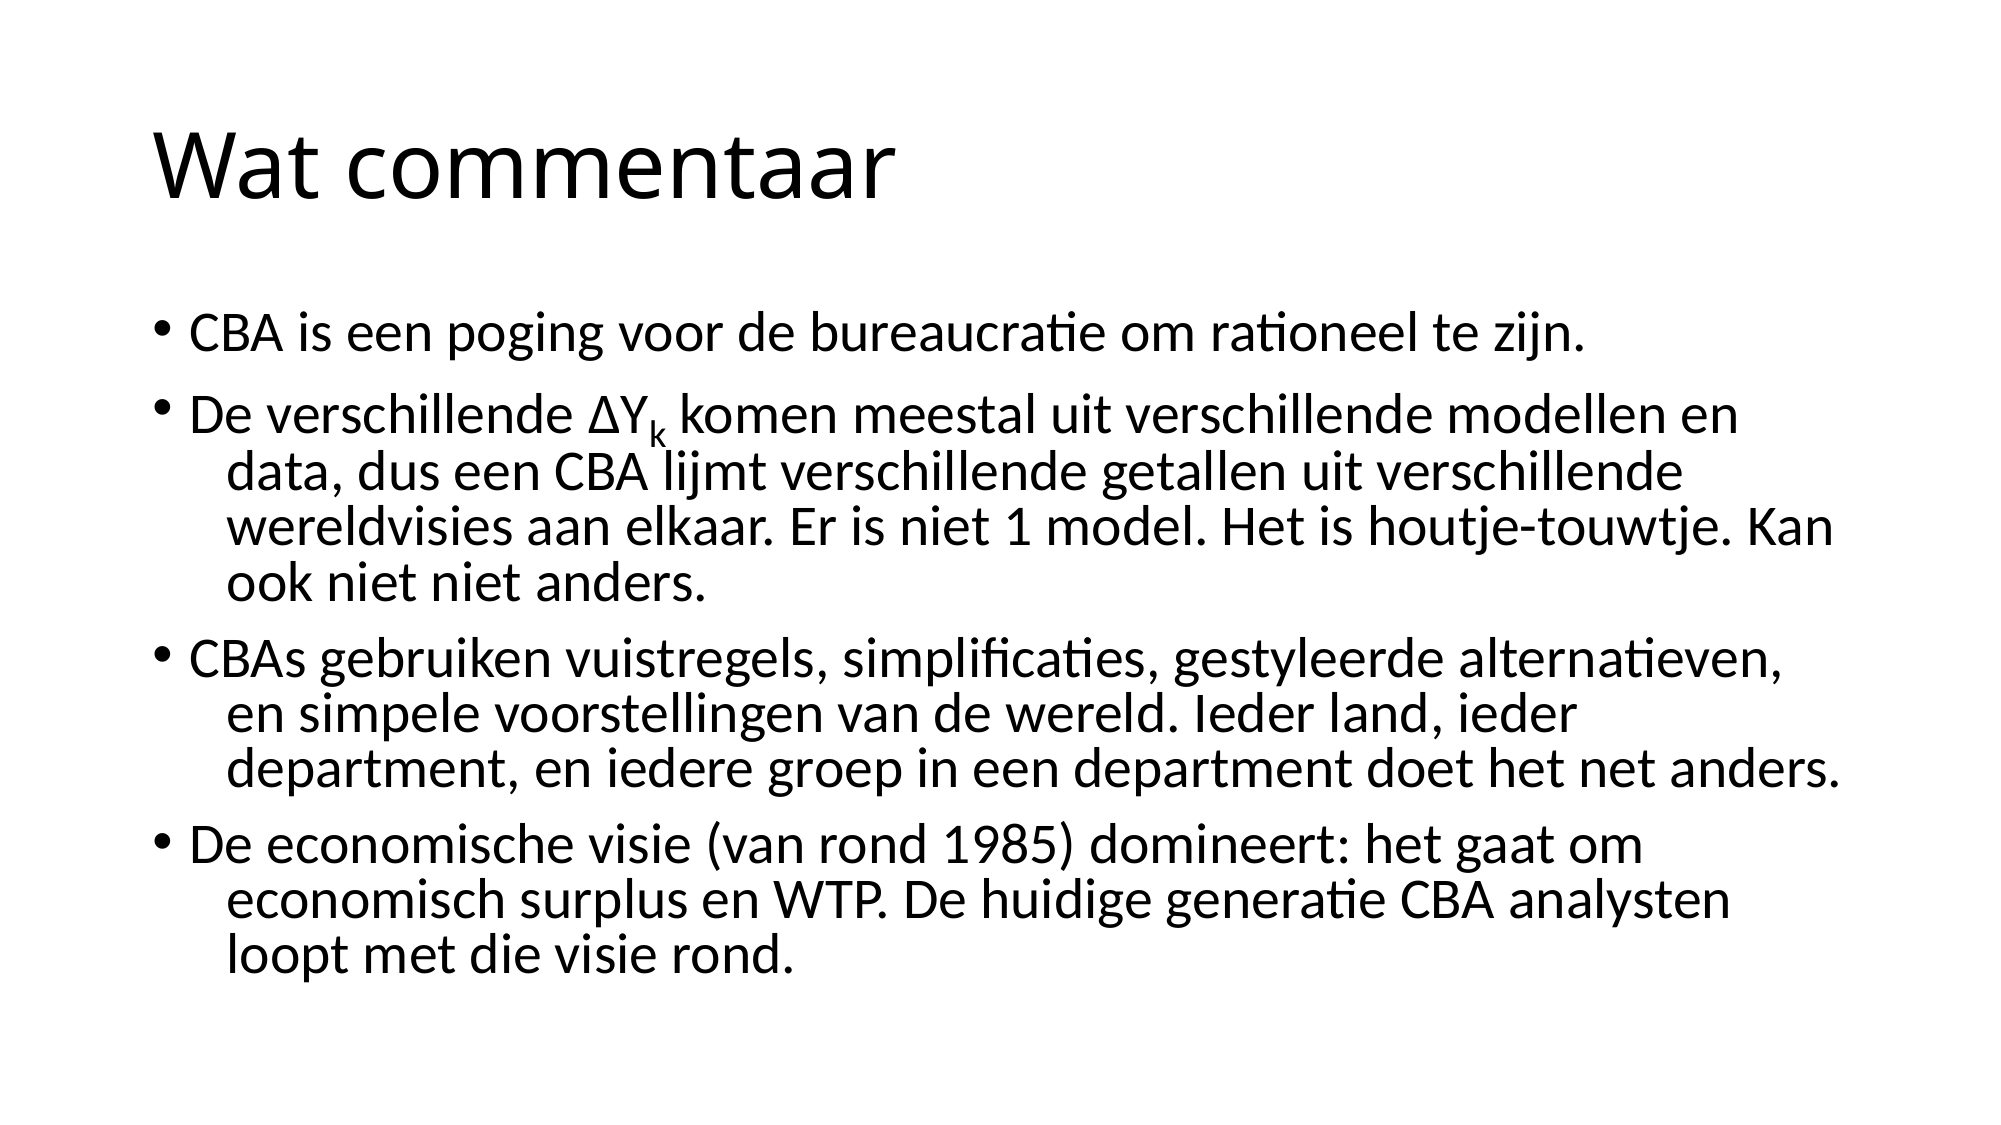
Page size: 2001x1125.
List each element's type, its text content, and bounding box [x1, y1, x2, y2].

title Wat commentaar [137, 59, 1863, 278]
list CBA is een poging voor de bureaucratie om rationeel te zijn. De verschillende ΔYk komen meestal uit verschillende modellen en data, dus een CBA lijmt verschillende getallen uit verschillende wereldvisies aan elkaar. Er is niet 1 model. Het is houtje-touwtje. Kan ook niet niet anders. CBAs gebruiken vuistregels, simplificaties, gestyleerde alternatieven, en simpele voorstellingen van de wereld. Ieder land, ieder department, en iedere groep in een department doet het net anders. De economische visie (van rond 1985) domineert: het gaat om economisch surplus en WTP. De huidige generatie CBA analysten loopt met die visie rond. [137, 299, 1863, 1014]
